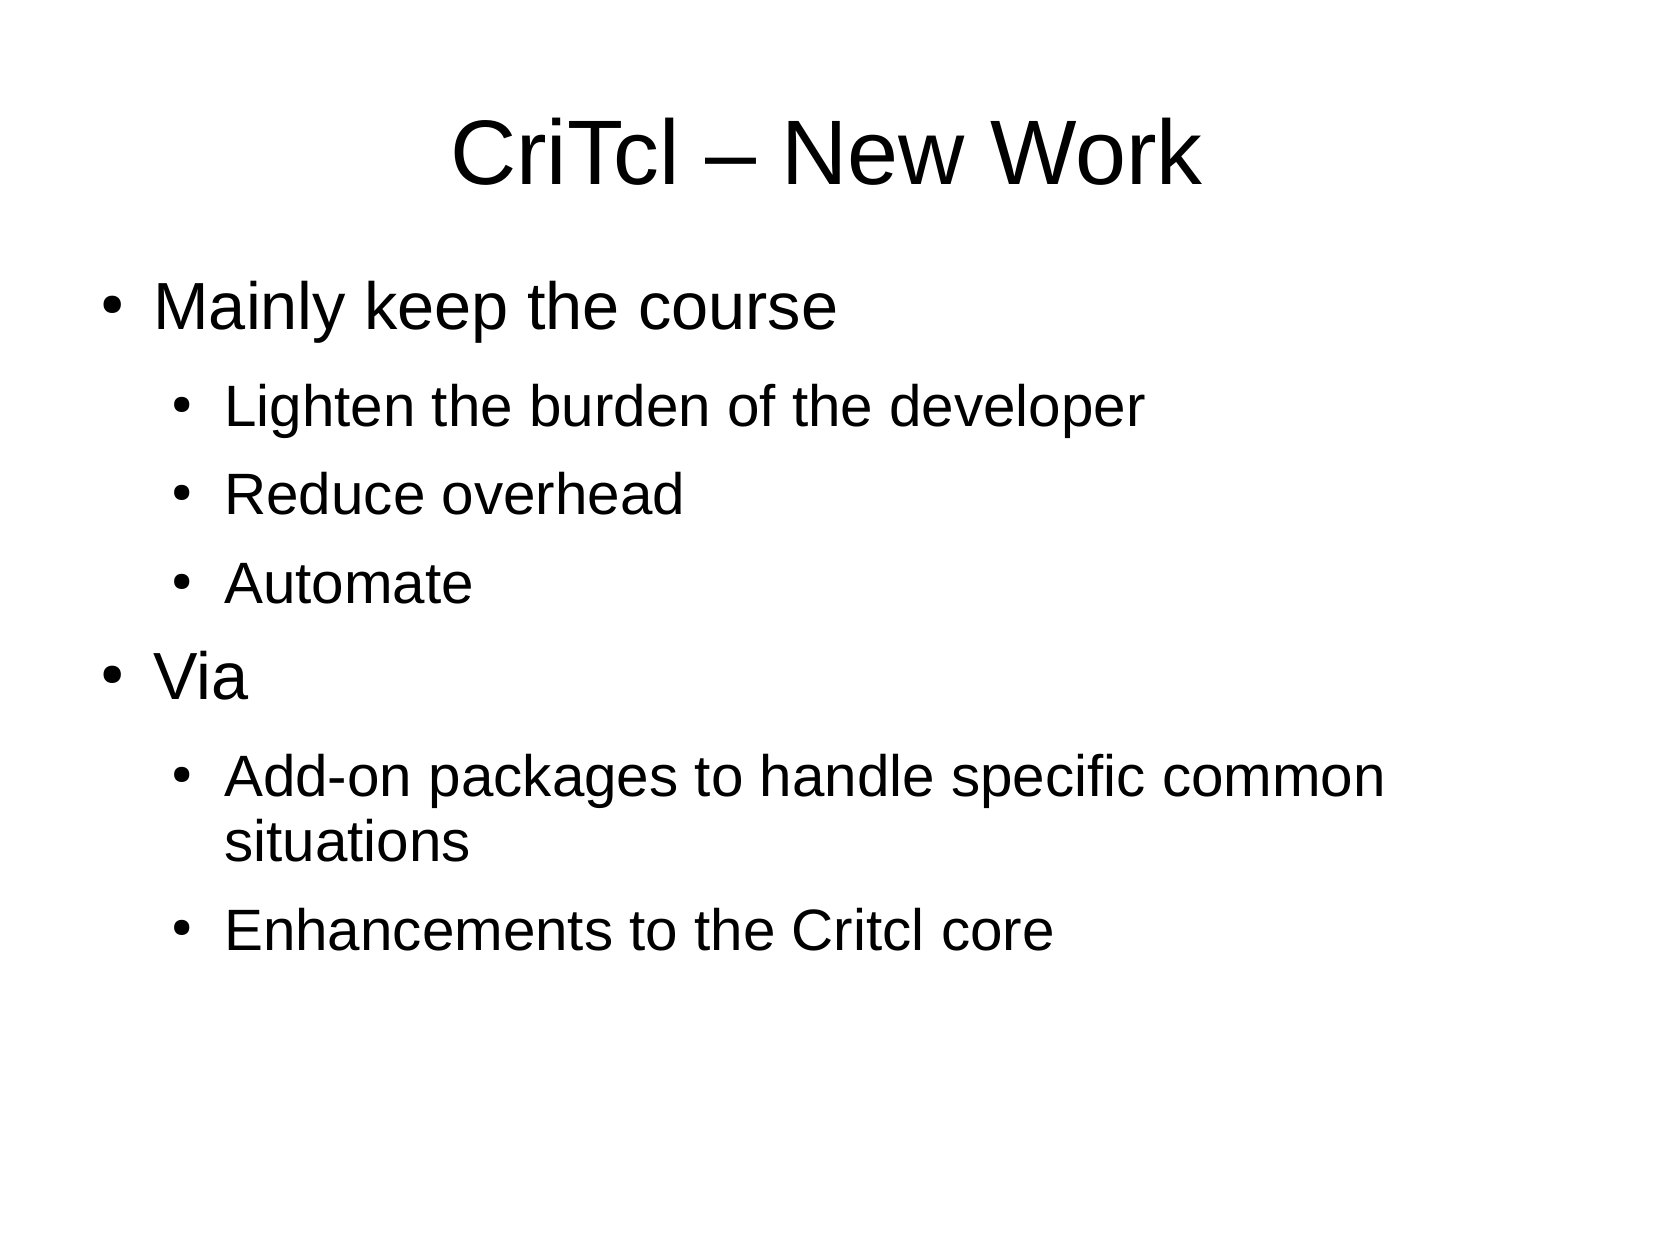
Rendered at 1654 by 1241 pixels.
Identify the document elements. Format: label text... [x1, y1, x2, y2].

list Mainly keep the course Lighten the burden of the developer Reduce overhead Automate Via Add-on packages to handle specific common situations Enhancements to the Critcl core [82, 268, 1571, 1172]
title CriTcl – New Work [82, 56, 1571, 250]
